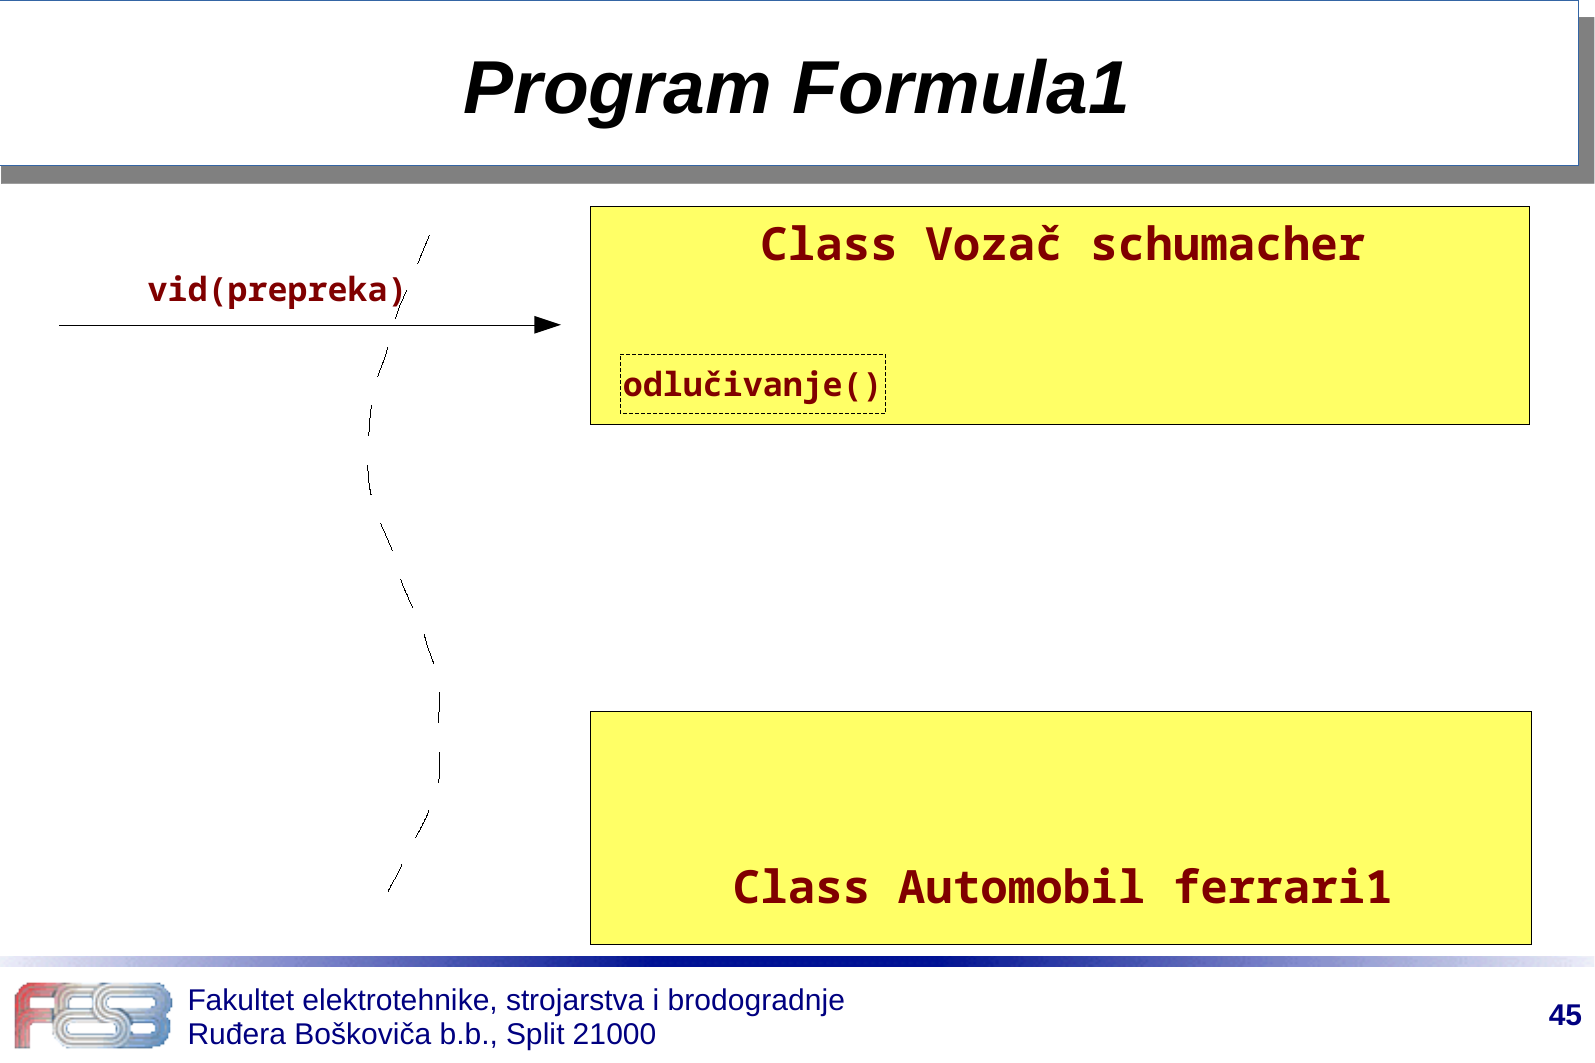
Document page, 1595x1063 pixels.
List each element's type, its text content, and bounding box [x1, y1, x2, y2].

title Program Formula1 [0, 0, 1595, 175]
text_box [590, 206, 1530, 425]
text_box vid(prepreka) [147, 265, 562, 310]
text_box Class Vozač schumacher [620, 213, 1506, 273]
picture [0, 956, 1595, 967]
text_box Class Automobil ferrari1 [620, 856, 1506, 916]
picture [9, 975, 177, 1059]
text_box odlučivanje() [620, 354, 886, 414]
text_box [590, 711, 1532, 945]
